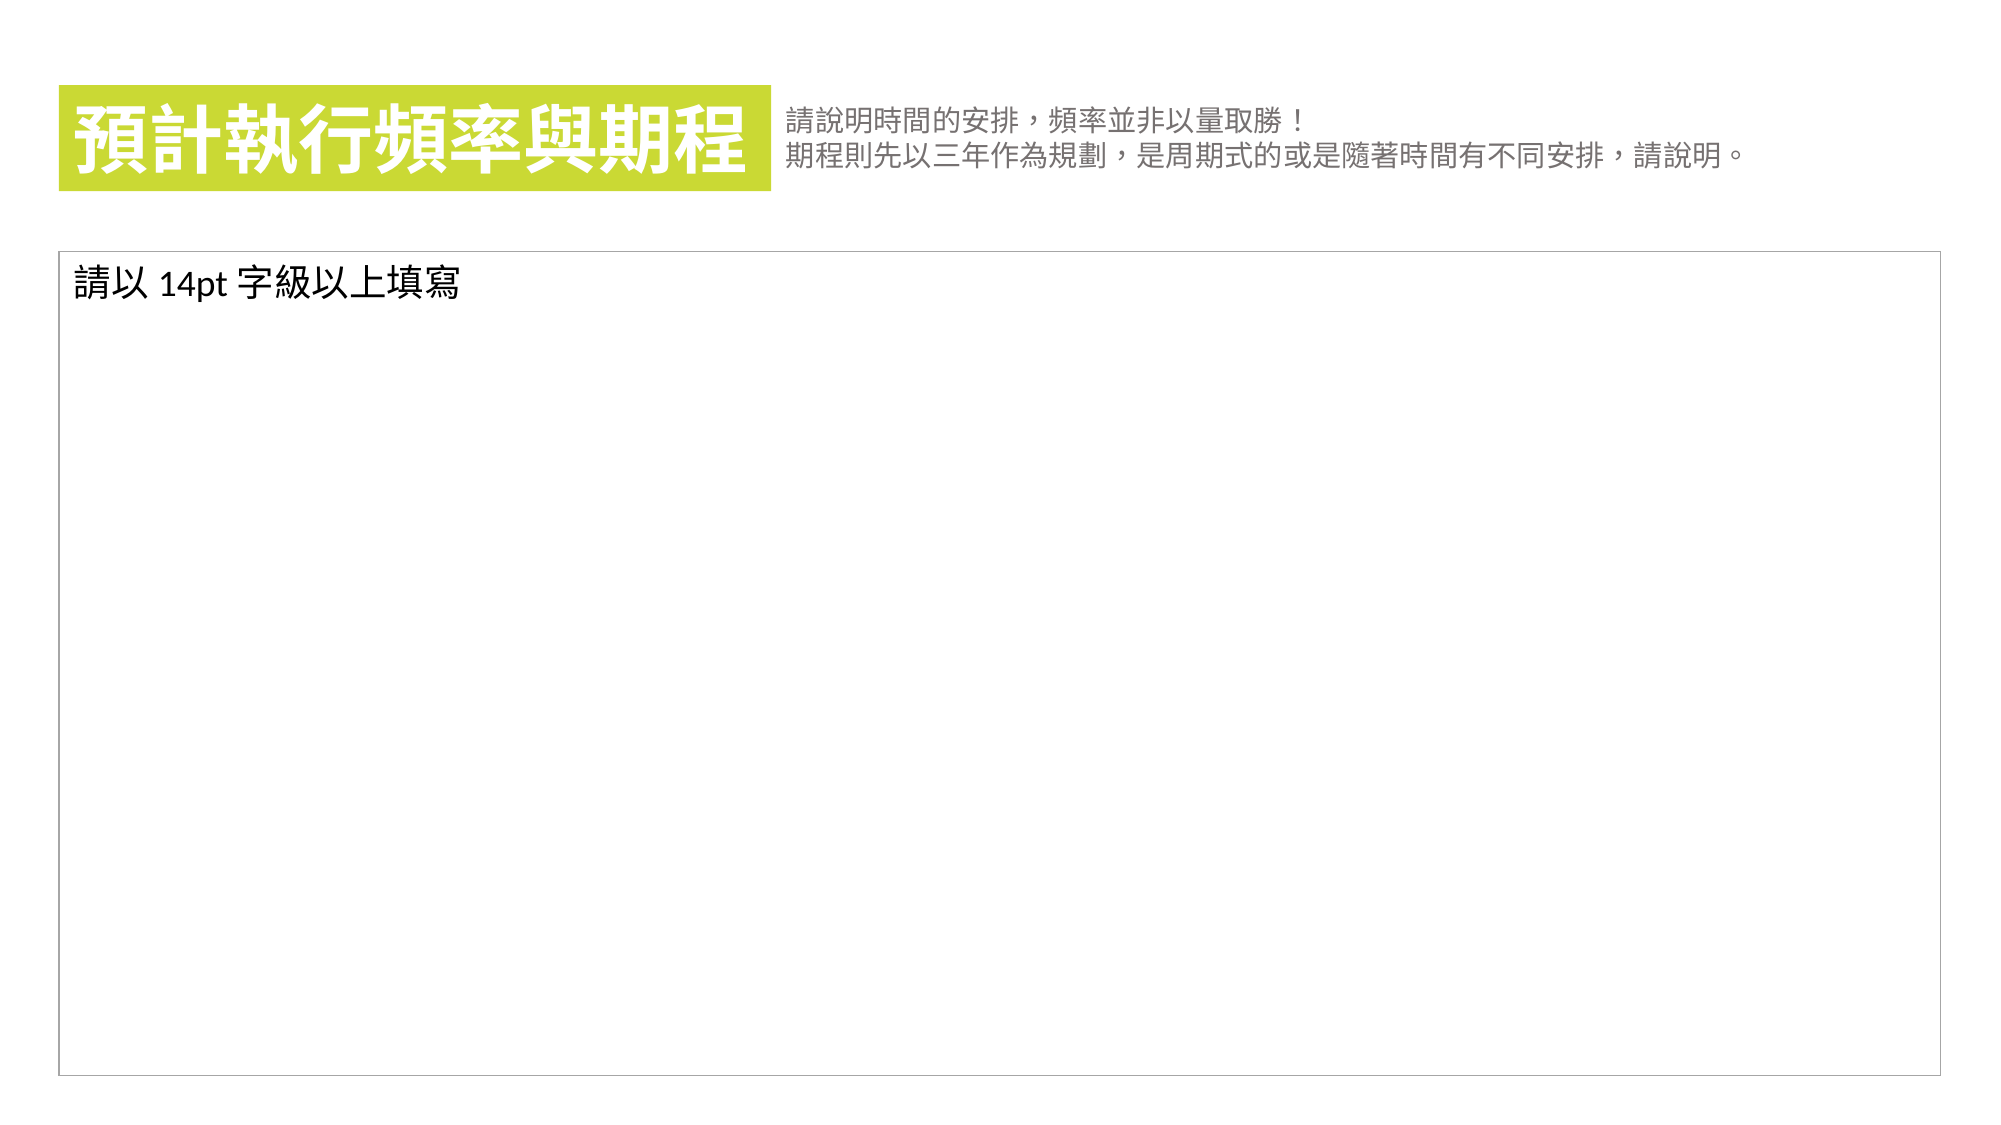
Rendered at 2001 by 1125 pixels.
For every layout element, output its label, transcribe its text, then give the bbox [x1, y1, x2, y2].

text_box 請說明時間的安排，頻率並非以量取勝！ 期程則先以三年作為規劃，是周期式的或是隨著時間有不同安排，請說明。 [772, 95, 1893, 182]
text_box 預計執行頻率與期程 [58, 85, 772, 192]
text_box 請以14pt字級以上填寫 [58, 251, 1941, 1076]
